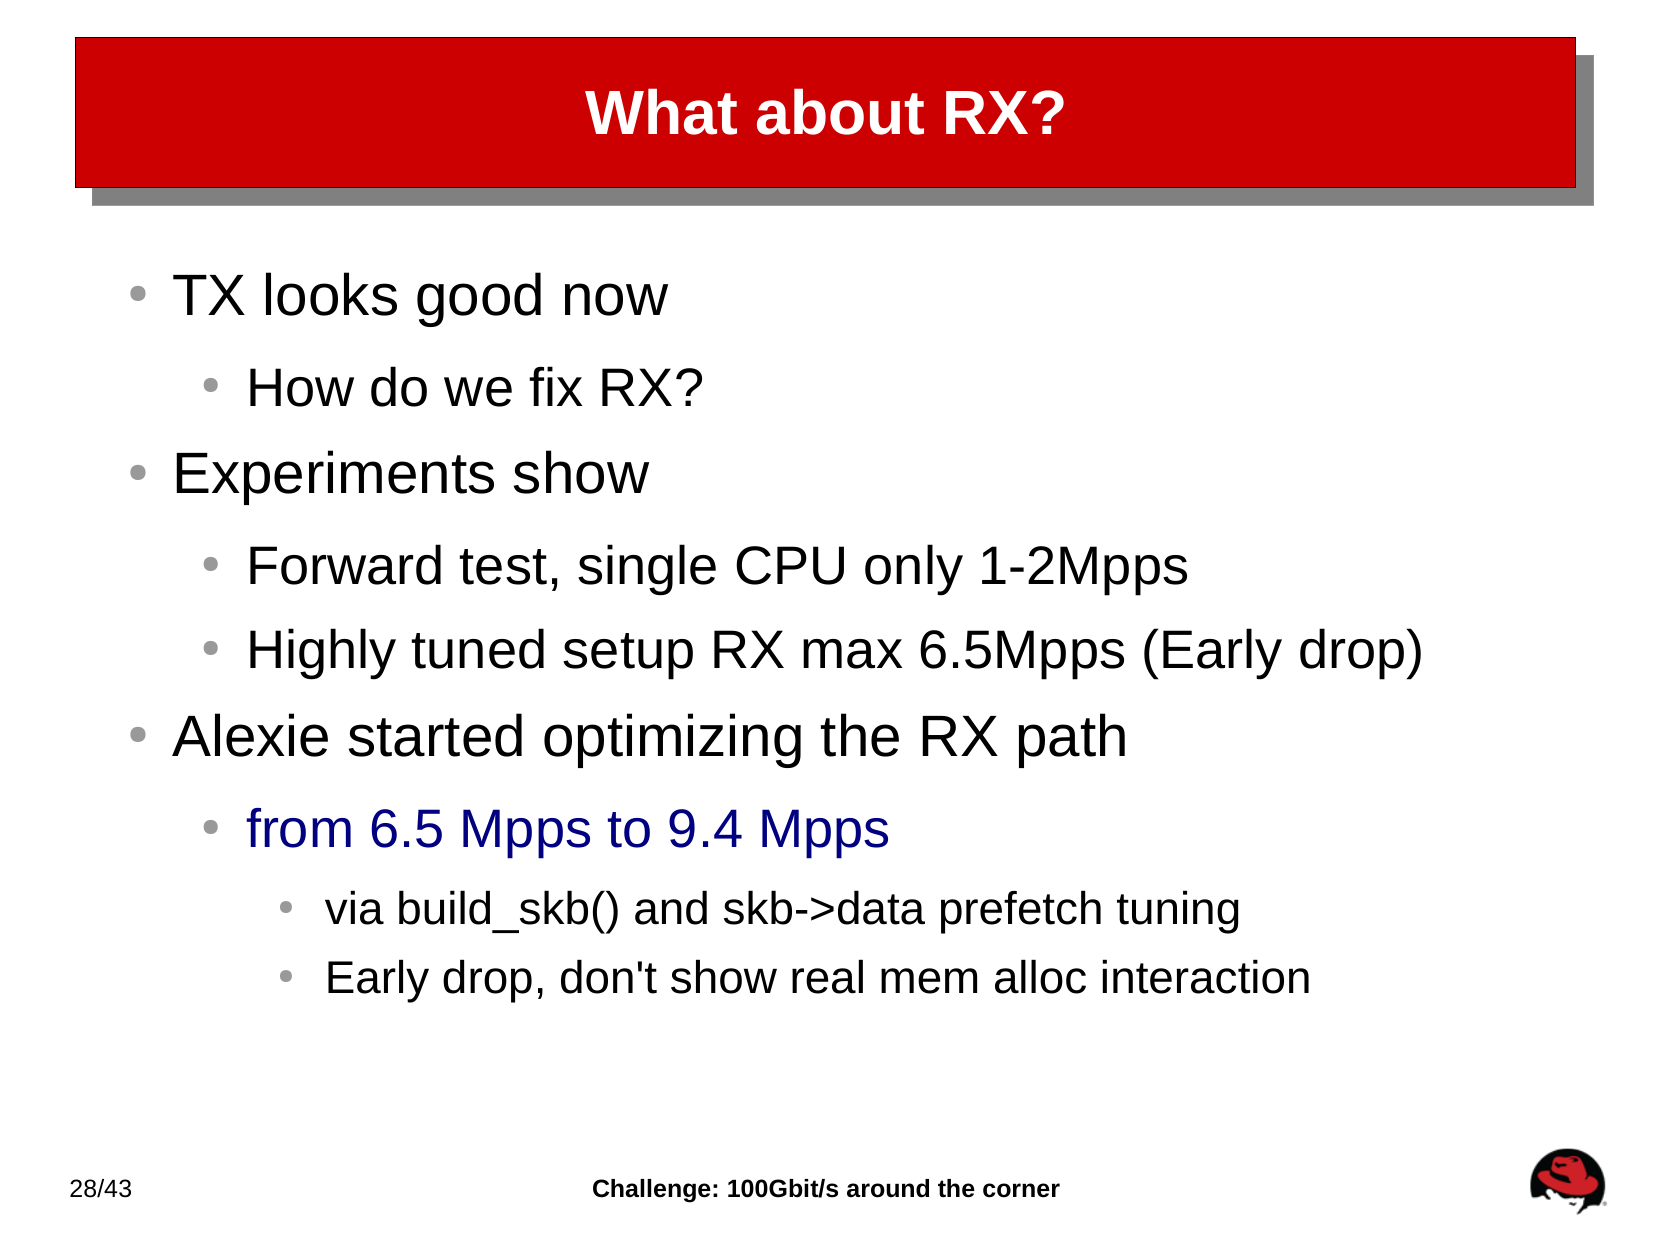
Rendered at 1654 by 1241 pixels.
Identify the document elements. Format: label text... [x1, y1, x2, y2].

list TX looks good now How do we fix RX? Experiments show Forward test, single CPU only 1-2Mpps Highly tuned setup RX max 6.5Mpps (Early drop) Alexie started optimizing the RX path from 6.5 Mpps to 9.4 Mpps via build_skb() and skb->data prefetch tuning Early drop, don't show real mem alloc interaction [112, 262, 1538, 1051]
picture [1529, 1146, 1613, 1224]
title What about RX? [116, 37, 1538, 188]
